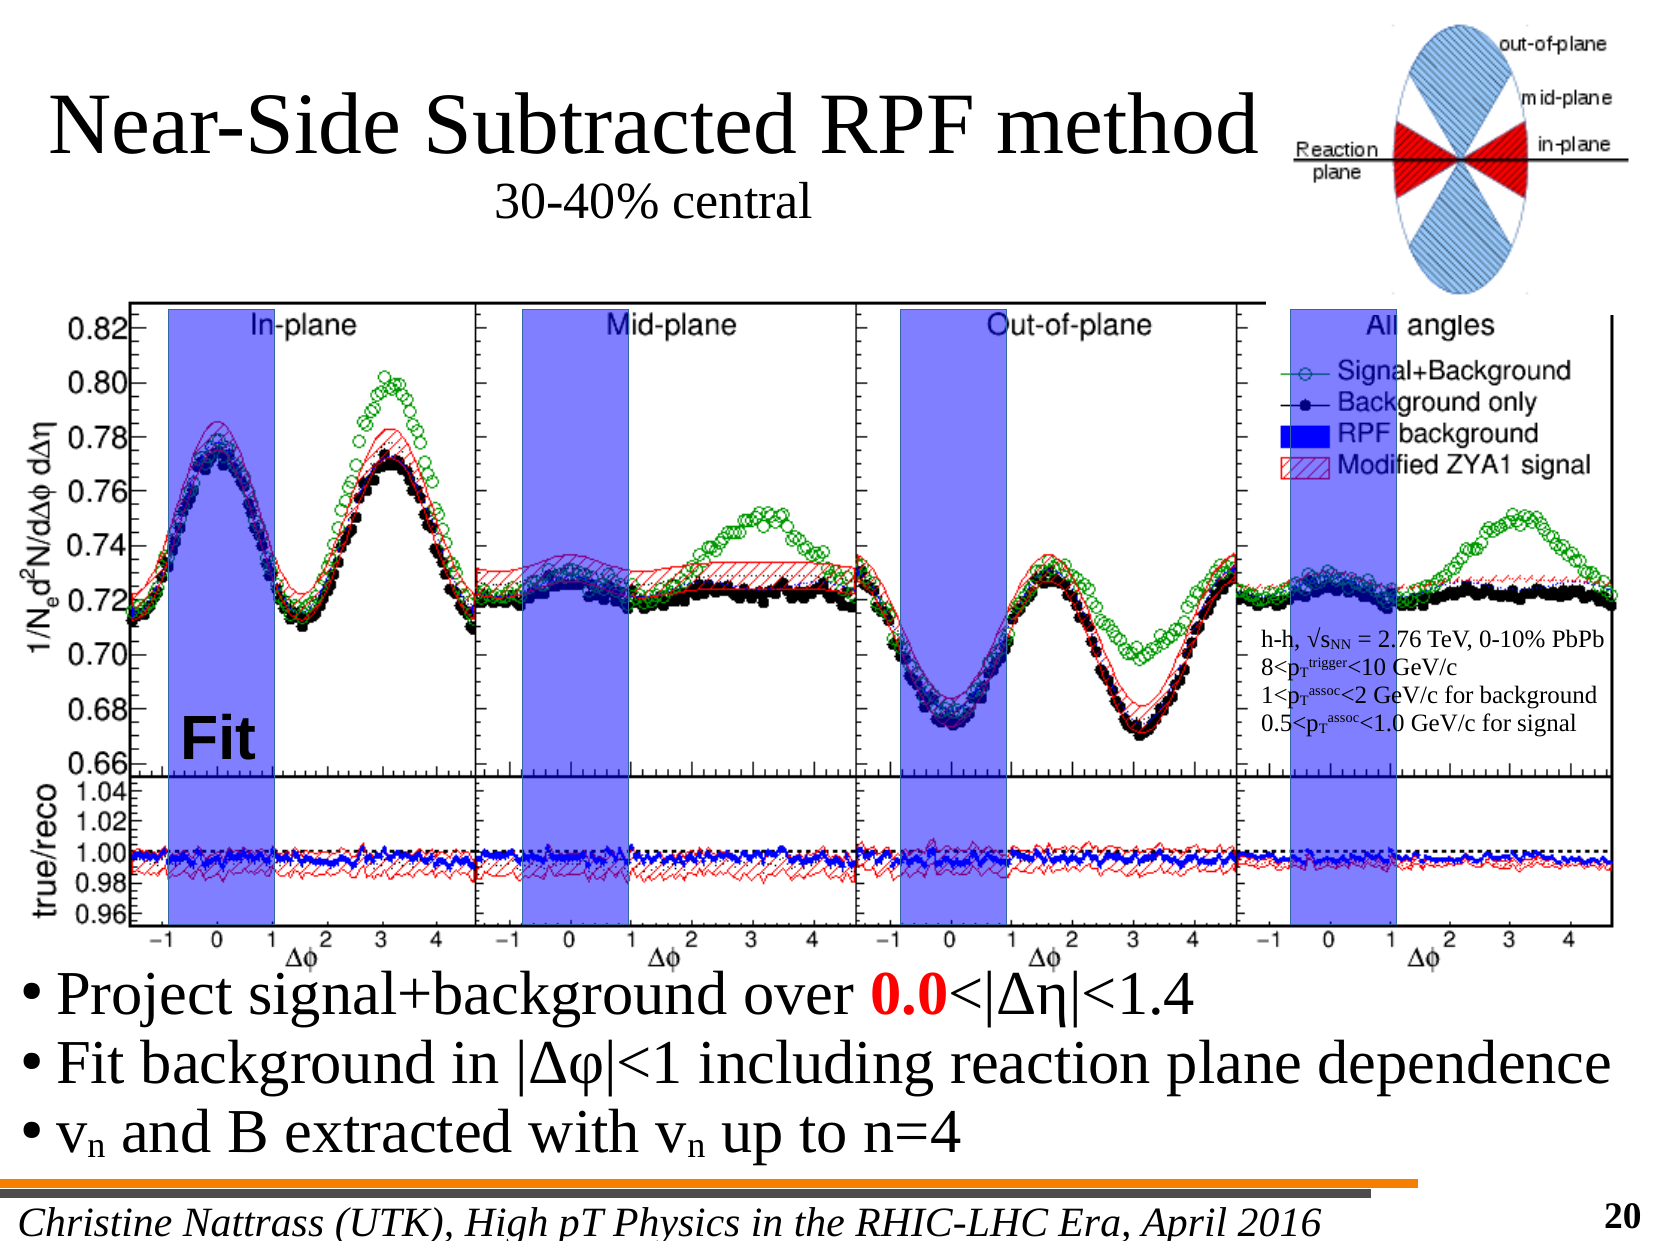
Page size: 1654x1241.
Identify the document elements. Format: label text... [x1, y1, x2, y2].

text_box [1290, 784, 1397, 925]
text_box [168, 781, 275, 925]
text_box [900, 309, 1007, 925]
text_box h-h, √sNN = 2.76 TeV, 0-10% PbPb 8<pTtrigger<10 GeV/c 1<pTassoc<2 GeV/c for background 0.5<pTassoc<1.0 GeV/c for signal [1246, 618, 1636, 784]
picture [0, 14, 1654, 986]
text_box [1290, 309, 1397, 618]
title Near-Side Subtracted RPF method 30-40% central [35, 49, 1273, 257]
text_box Fit [165, 695, 301, 781]
text_box Project signal+background over 0.0<|Δη|<1.4 Fit background in |Δφ|<1 including reaction plane dependence vn and B extracted with vn up to n=4 [5, 951, 1642, 1241]
text_box [168, 309, 275, 695]
text_box [522, 309, 629, 925]
